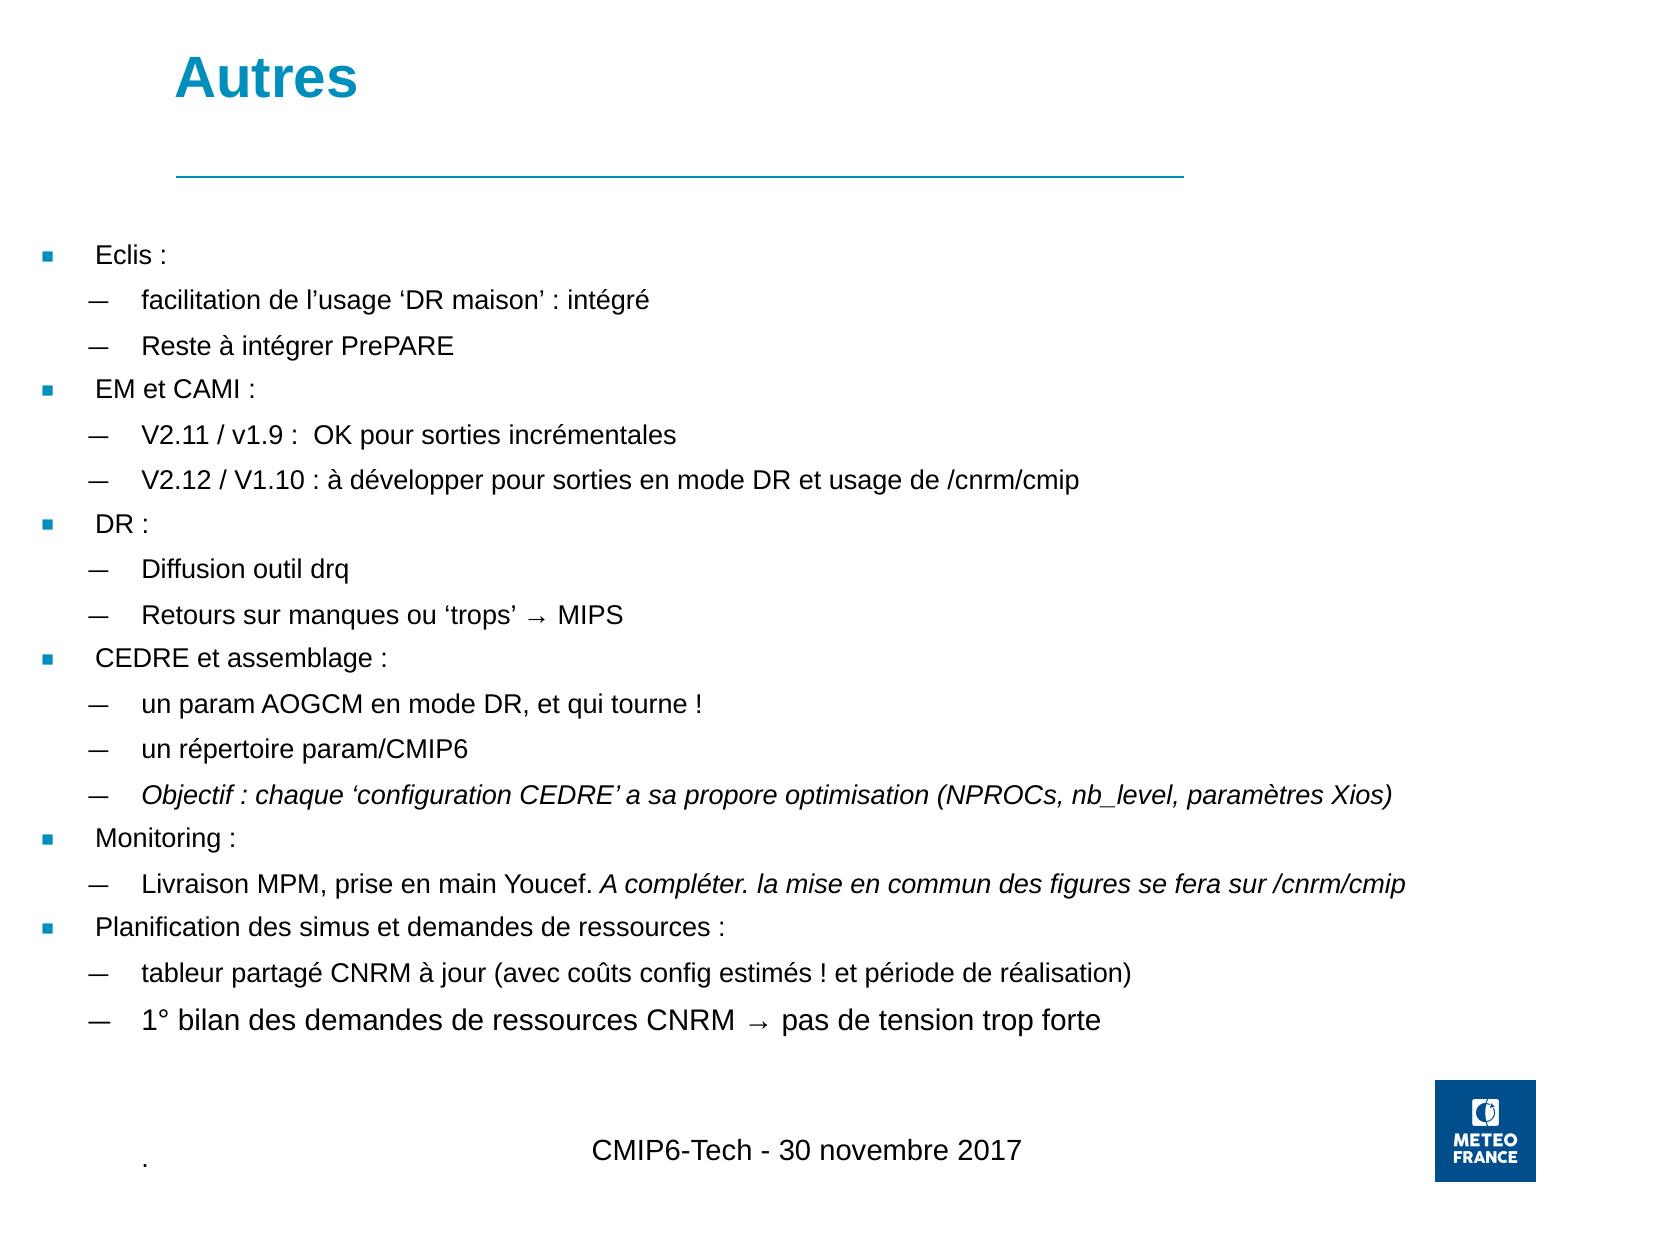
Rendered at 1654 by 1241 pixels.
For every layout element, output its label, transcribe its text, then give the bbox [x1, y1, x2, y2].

list Eclis : facilitation de l’usage ‘DR maison’ : intégré Reste à intégrer PrePARE EM et CAMI : V2.11 / v1.9 : OK pour sorties incrémentales V2.12 / V1.10 : à développer pour sorties en mode DR et usage de /cnrm/cmip DR : Diffusion outil drq Retours sur manques ou ‘trops’ → MIPS CEDRE et assemblage : un param AOGCM en mode DR, et qui tourne ! un répertoire param/CMIP6 Objectif : chaque ‘configuration CEDRE’ a sa propore optimisation (NPROCs, nb_level, paramètres Xios) Monitoring : Livraison MPM, prise en main Youcef. A compléter. la mise en commun des figures se fera sur /cnrm/cmip Planification des simus et demandes de ressources : tableur partagé CNRM à jour (avec coûts config estimés ! et période de réalisation) 1° bilan des demandes de ressources CNRM → pas de tension trop forte . [29, 239, 1627, 1188]
title Autres [174, 0, 1654, 156]
